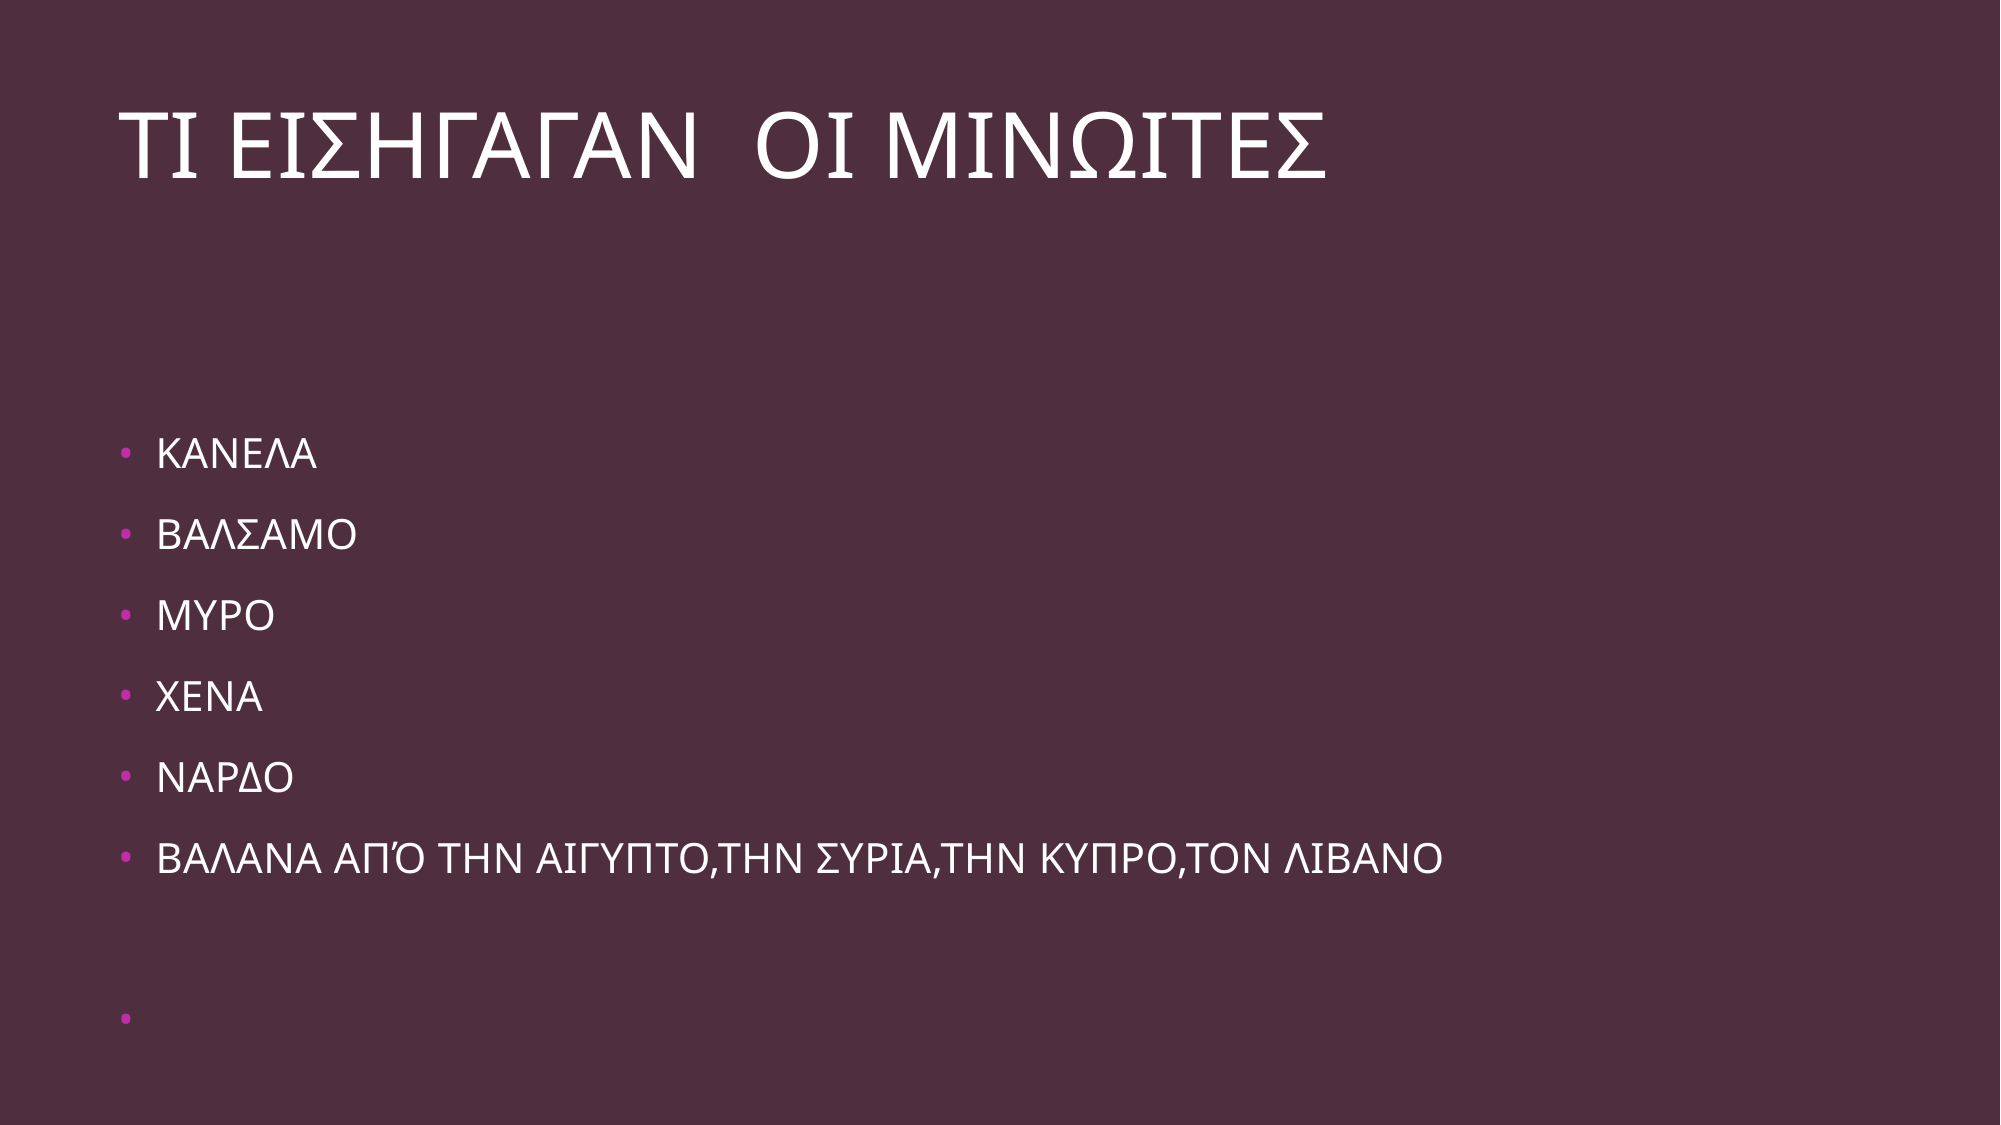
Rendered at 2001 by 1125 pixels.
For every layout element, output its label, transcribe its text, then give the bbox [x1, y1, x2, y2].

title ΤΙ ΕΙΣΗΓΑΓΑΝ ΟΙ ΜΙΝΩΙΤΕΣ [118, 101, 1444, 271]
list ΚΑΝΕΛΑ ΒΑΛΣΑΜΟ ΜΥΡΟ ΧΕΝΑ ΝΑΡΔΟ ΒΑΛΑΝΑ ΑΠΌ ΤΗΝ ΑΙΓΥΠΤΟ,ΤΗΝ ΣΥΡΙΑ,ΤΗΝ ΚΥΠΡΟ,ΤΟΝ ΛΙΒΑΝΟ [118, 416, 1879, 947]
